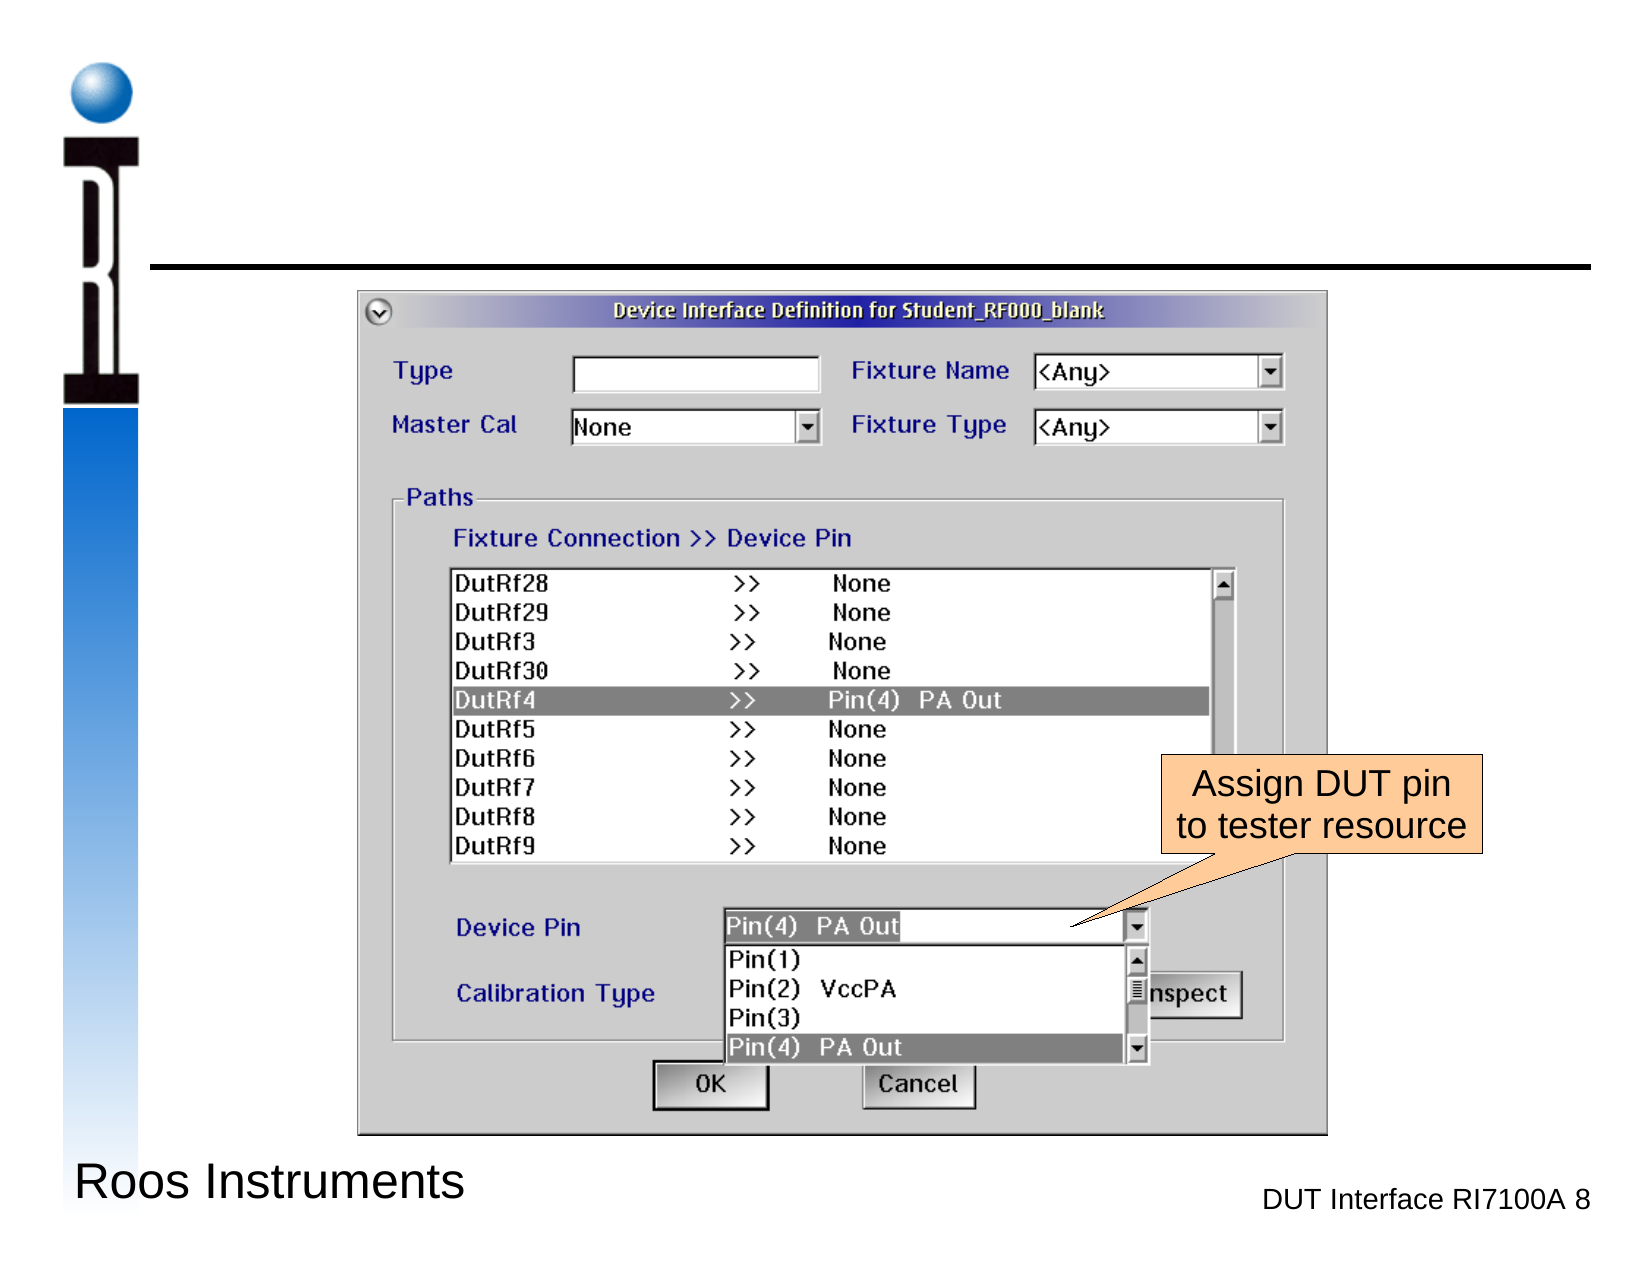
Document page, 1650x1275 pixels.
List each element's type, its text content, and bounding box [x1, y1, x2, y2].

text_box Assign DUT pin to tester resource [1070, 754, 1483, 927]
picture [59, 59, 144, 411]
picture [357, 290, 1328, 1136]
